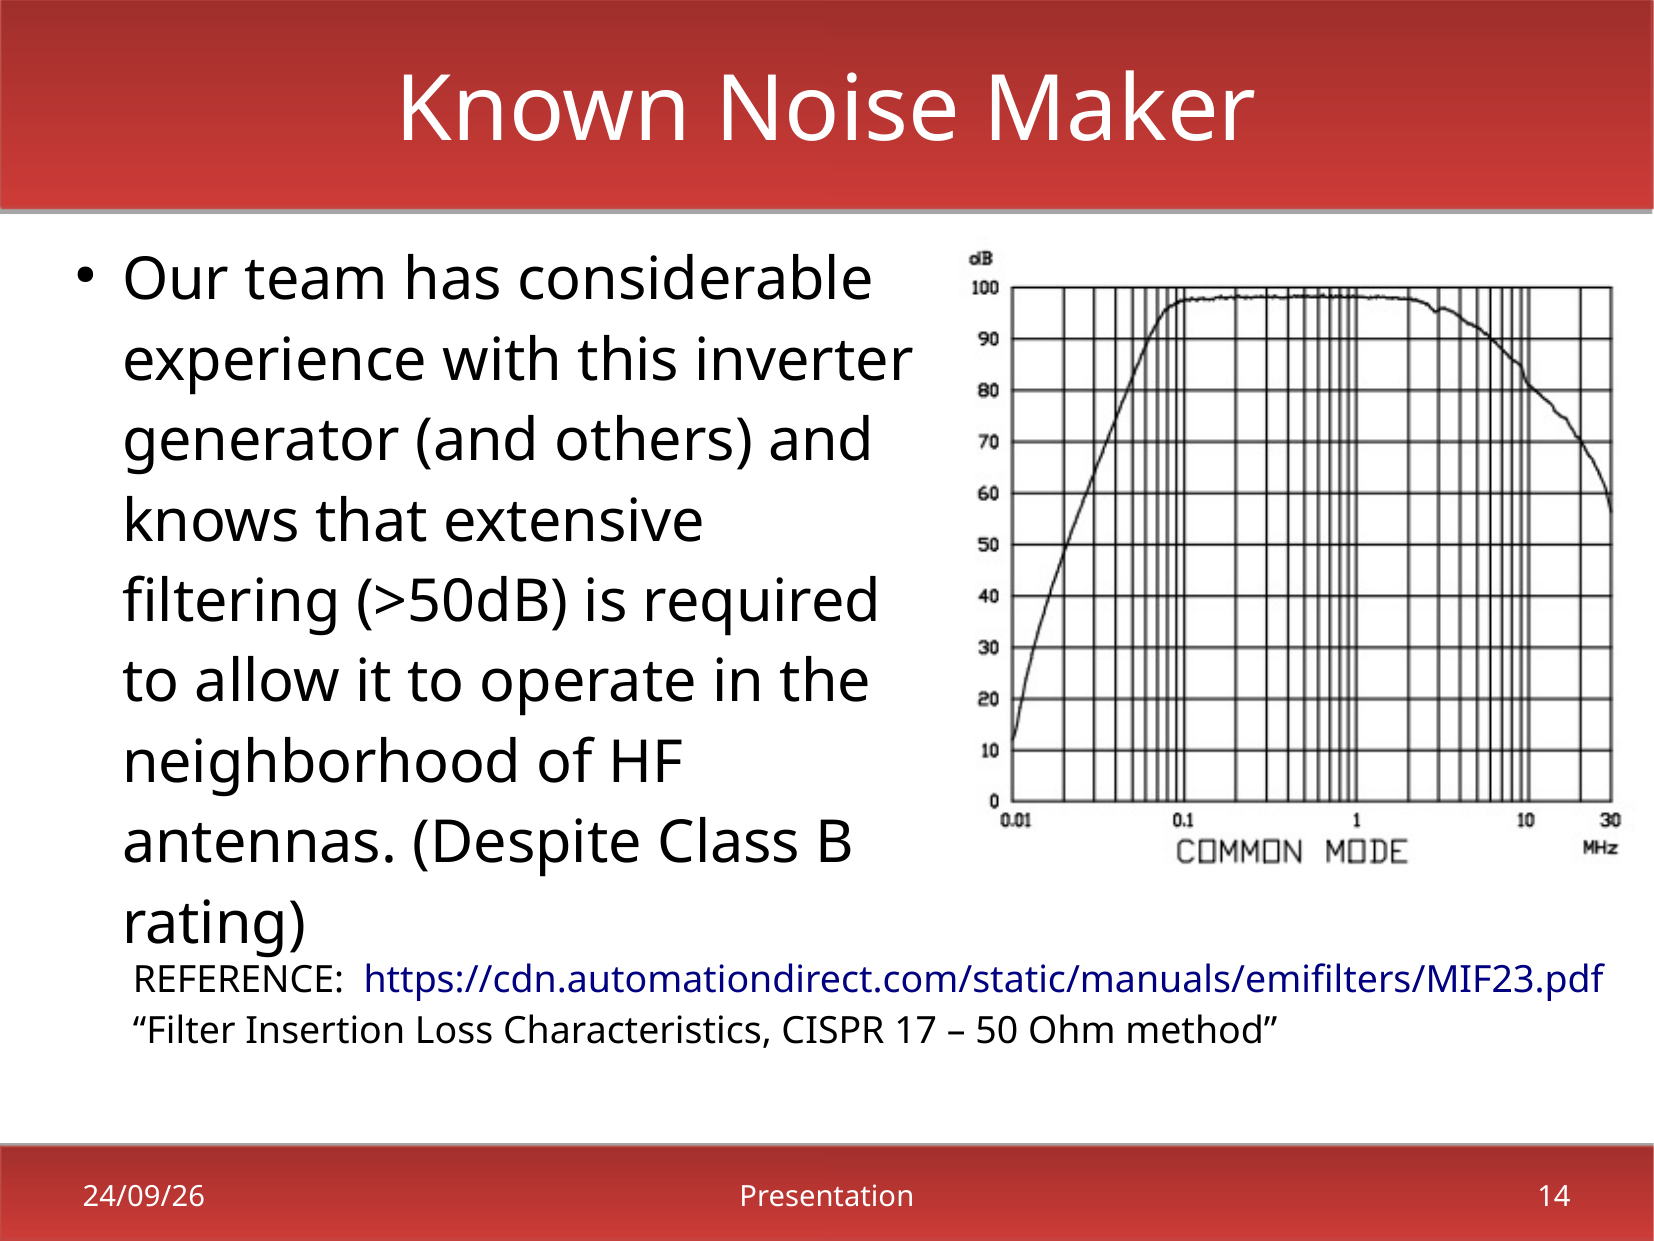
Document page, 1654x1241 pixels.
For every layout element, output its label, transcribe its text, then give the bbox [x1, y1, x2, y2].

picture [0, 0, 1654, 214]
title Known Noise Maker [59, 31, 1595, 178]
picture [944, 236, 1651, 876]
list Our team has considerable experience with this inverter generator (and others) and knows that extensive filtering (>50dB) is required to allow it to operate in the neighborhood of HF antennas. (Despite Class B rating) [59, 236, 916, 975]
picture [0, 1143, 1654, 1241]
text_box REFERENCE: https://cdn.automationdirect.com/static/manuals/emifilters/MIF23.pdf “Filter Insertion Loss Characteristics, CISPR 17 – 50 Ohm method” [118, 944, 1467, 1055]
